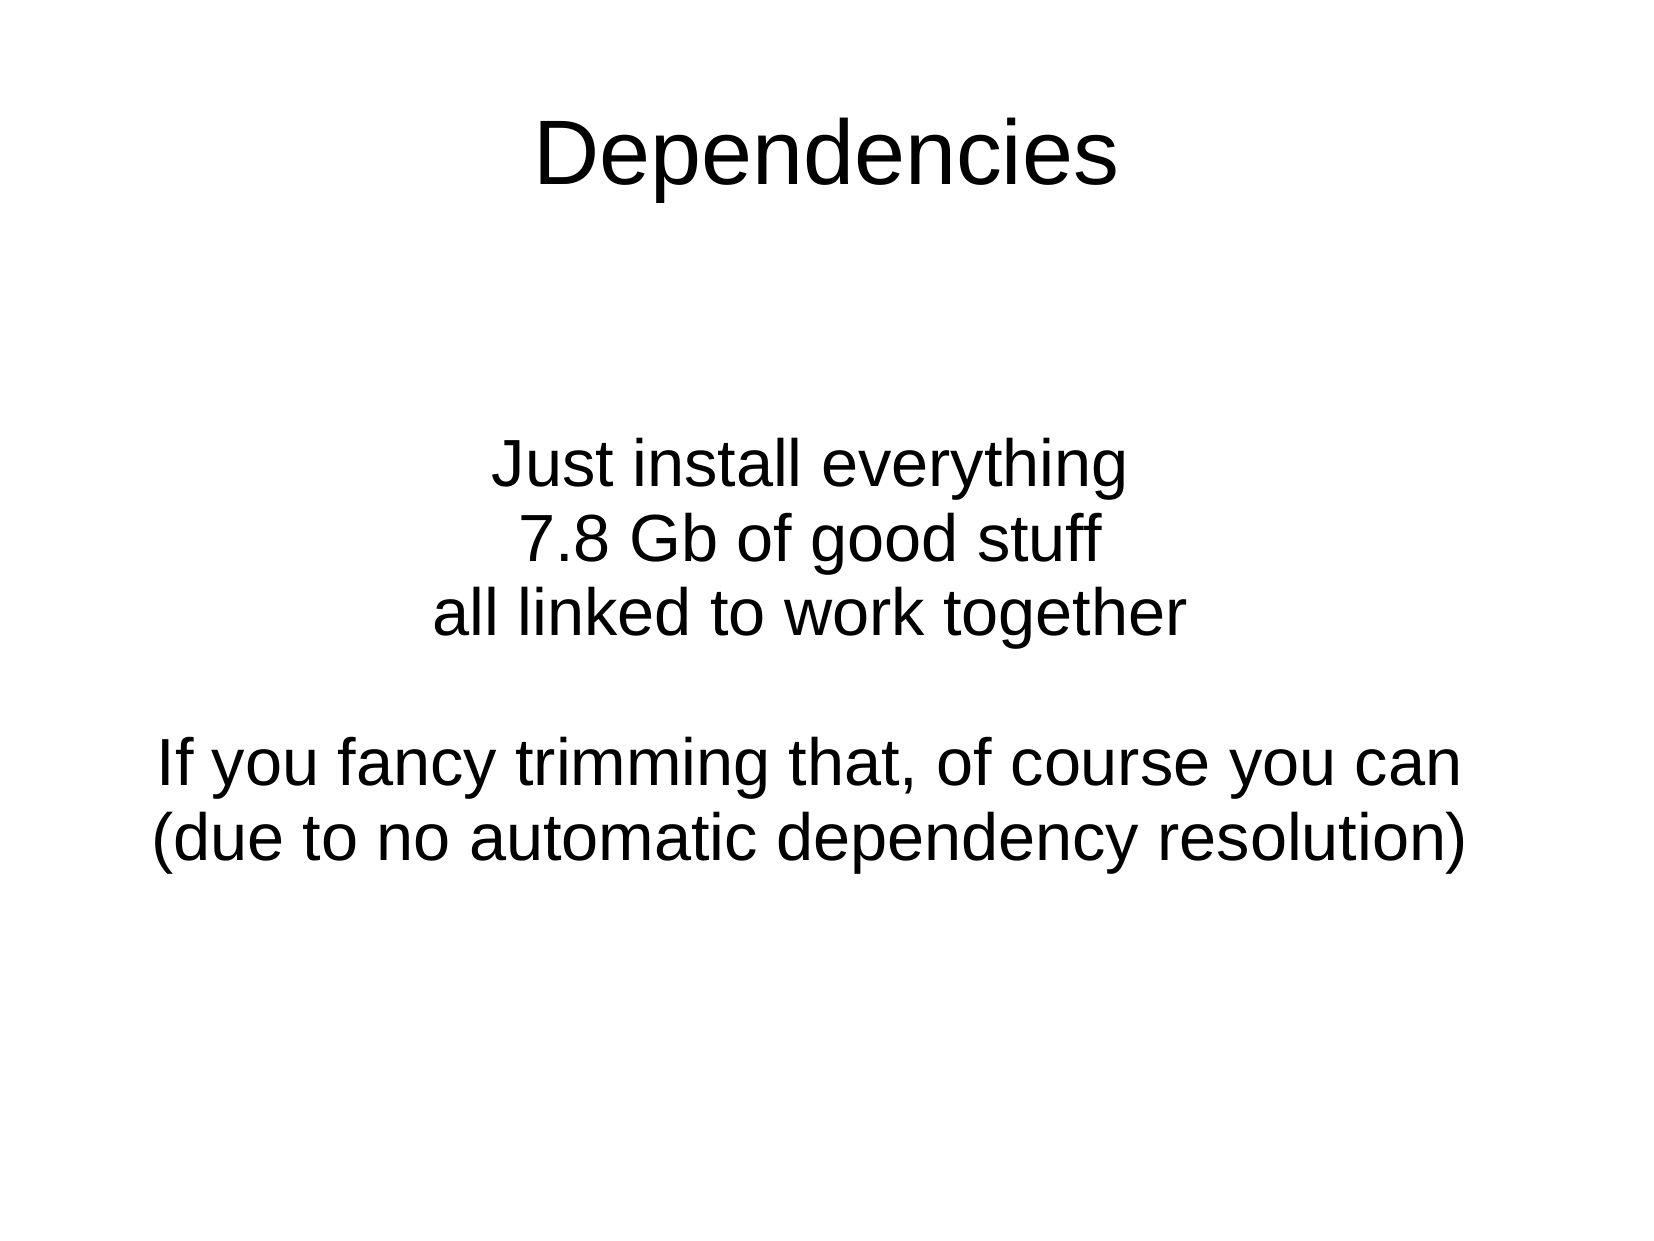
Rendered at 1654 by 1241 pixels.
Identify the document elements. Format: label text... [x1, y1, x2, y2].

text_box Just install everything 7.8 Gb of good stuff all linked to work together If you fancy trimming that, of course you can (due to no automatic dependency resolution) [82, 290, 1538, 1010]
title Dependencies [82, 49, 1571, 257]
